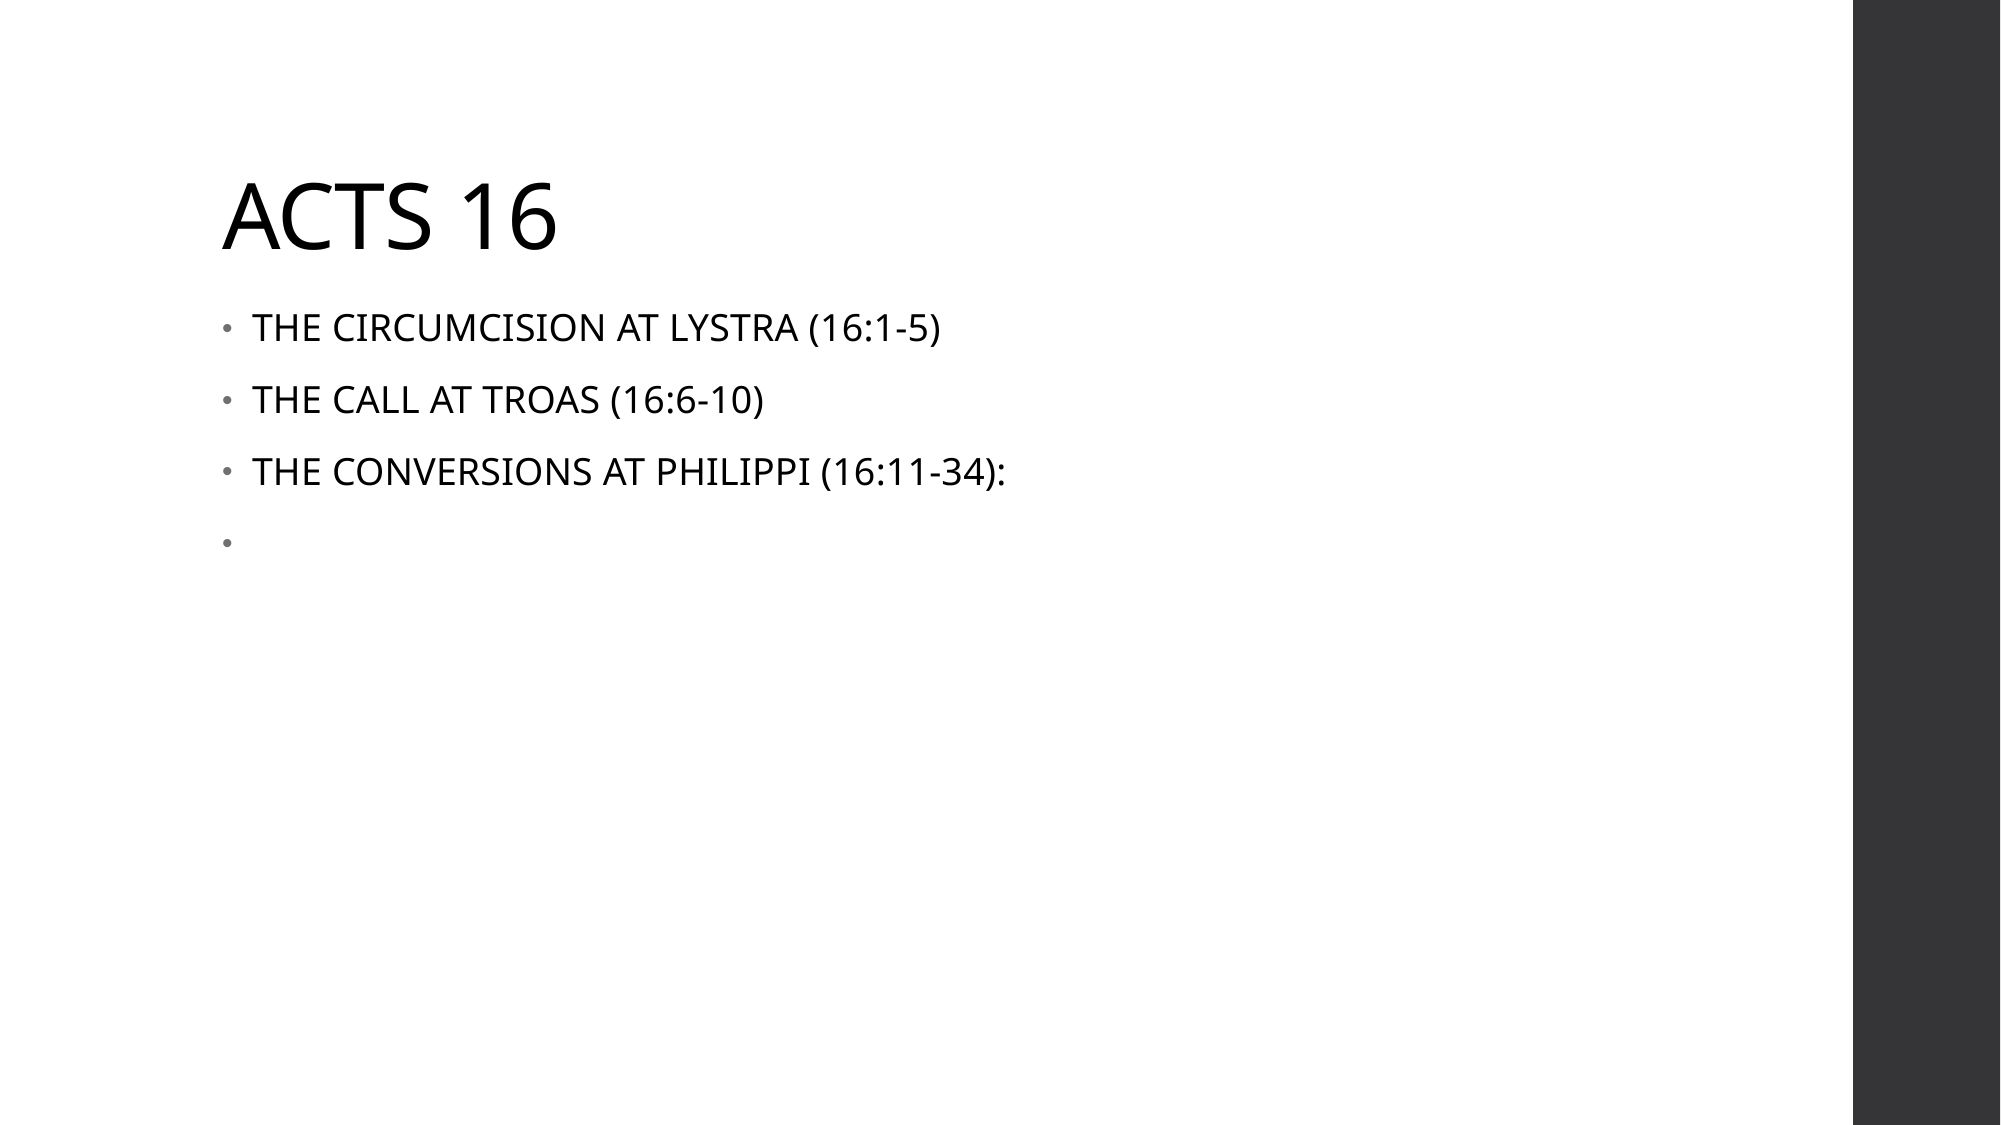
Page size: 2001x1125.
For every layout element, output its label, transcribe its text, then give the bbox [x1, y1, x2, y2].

title ACTS 16 [206, 60, 1797, 278]
list THE CIRCUMCISION AT LYSTRA (16:1-5) THE CALL AT TROAS (16:6-10) THE CONVERSIONS AT PHILIPPI (16:11-34): [206, 299, 1617, 1014]
